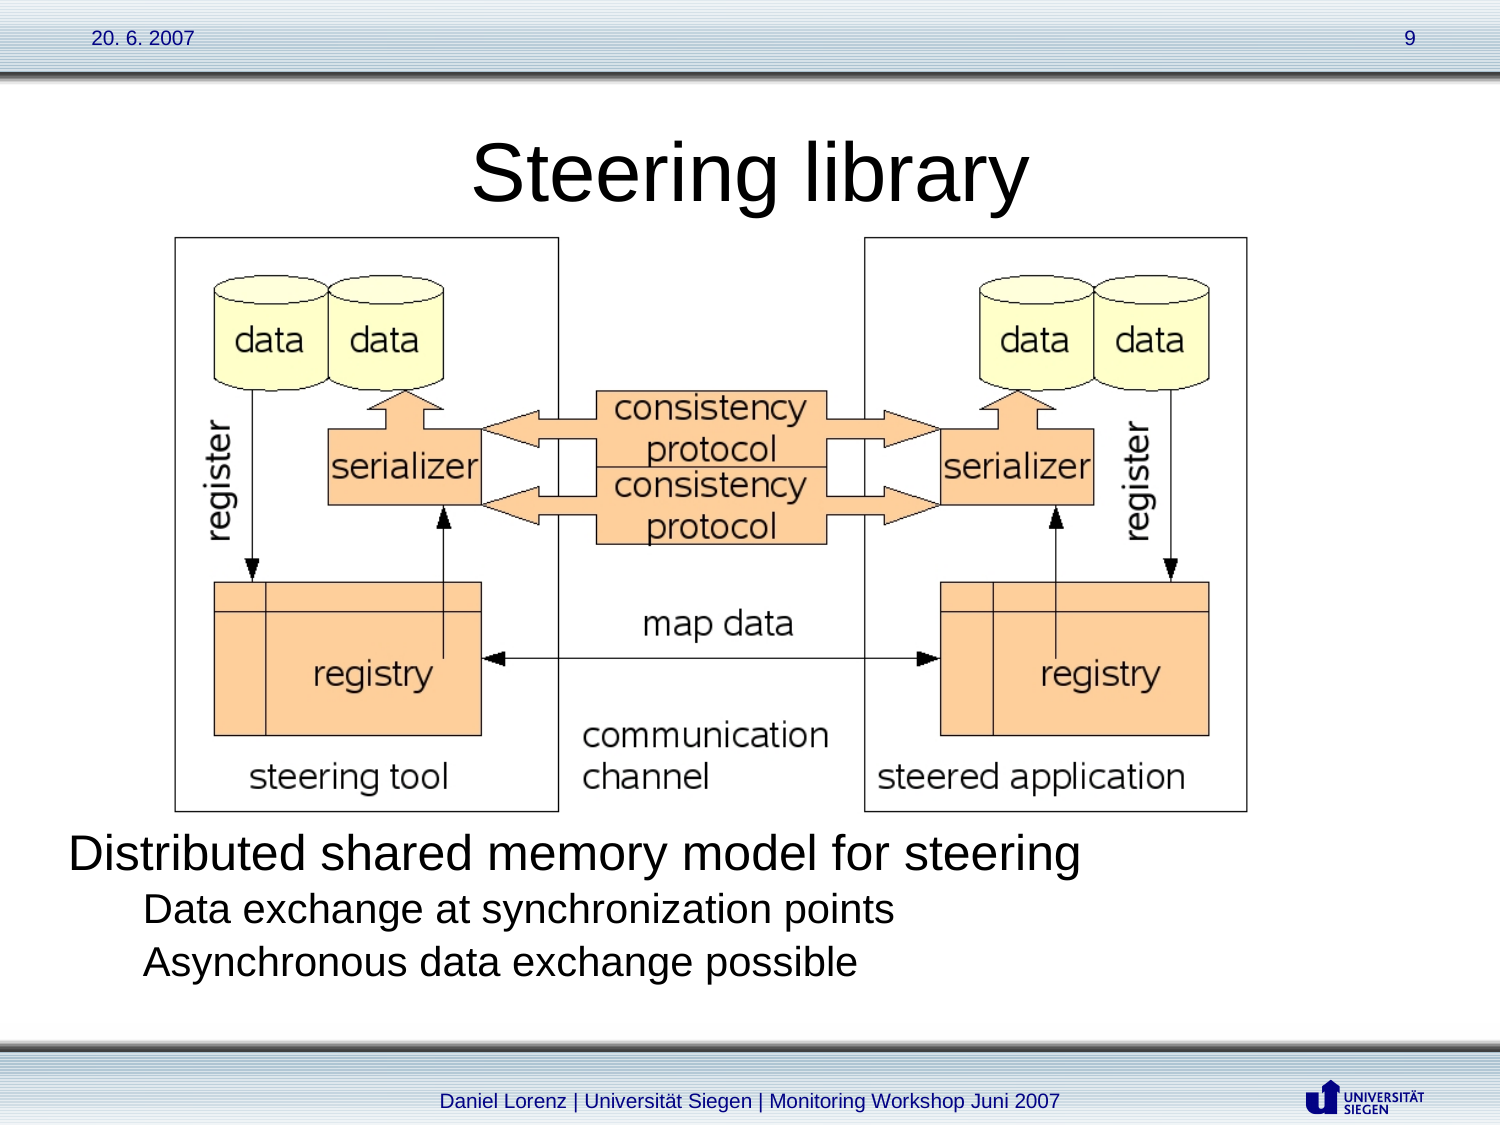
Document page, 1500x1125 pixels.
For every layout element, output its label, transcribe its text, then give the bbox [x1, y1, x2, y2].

list Distributed shared memory model for steering Data exchange at synchronization points Asynchronous data exchange possible [53, 822, 1404, 1017]
picture [0, 0, 1500, 102]
picture [0, 1023, 1500, 1125]
title Steering library [76, 90, 1425, 256]
picture [171, 231, 1250, 816]
